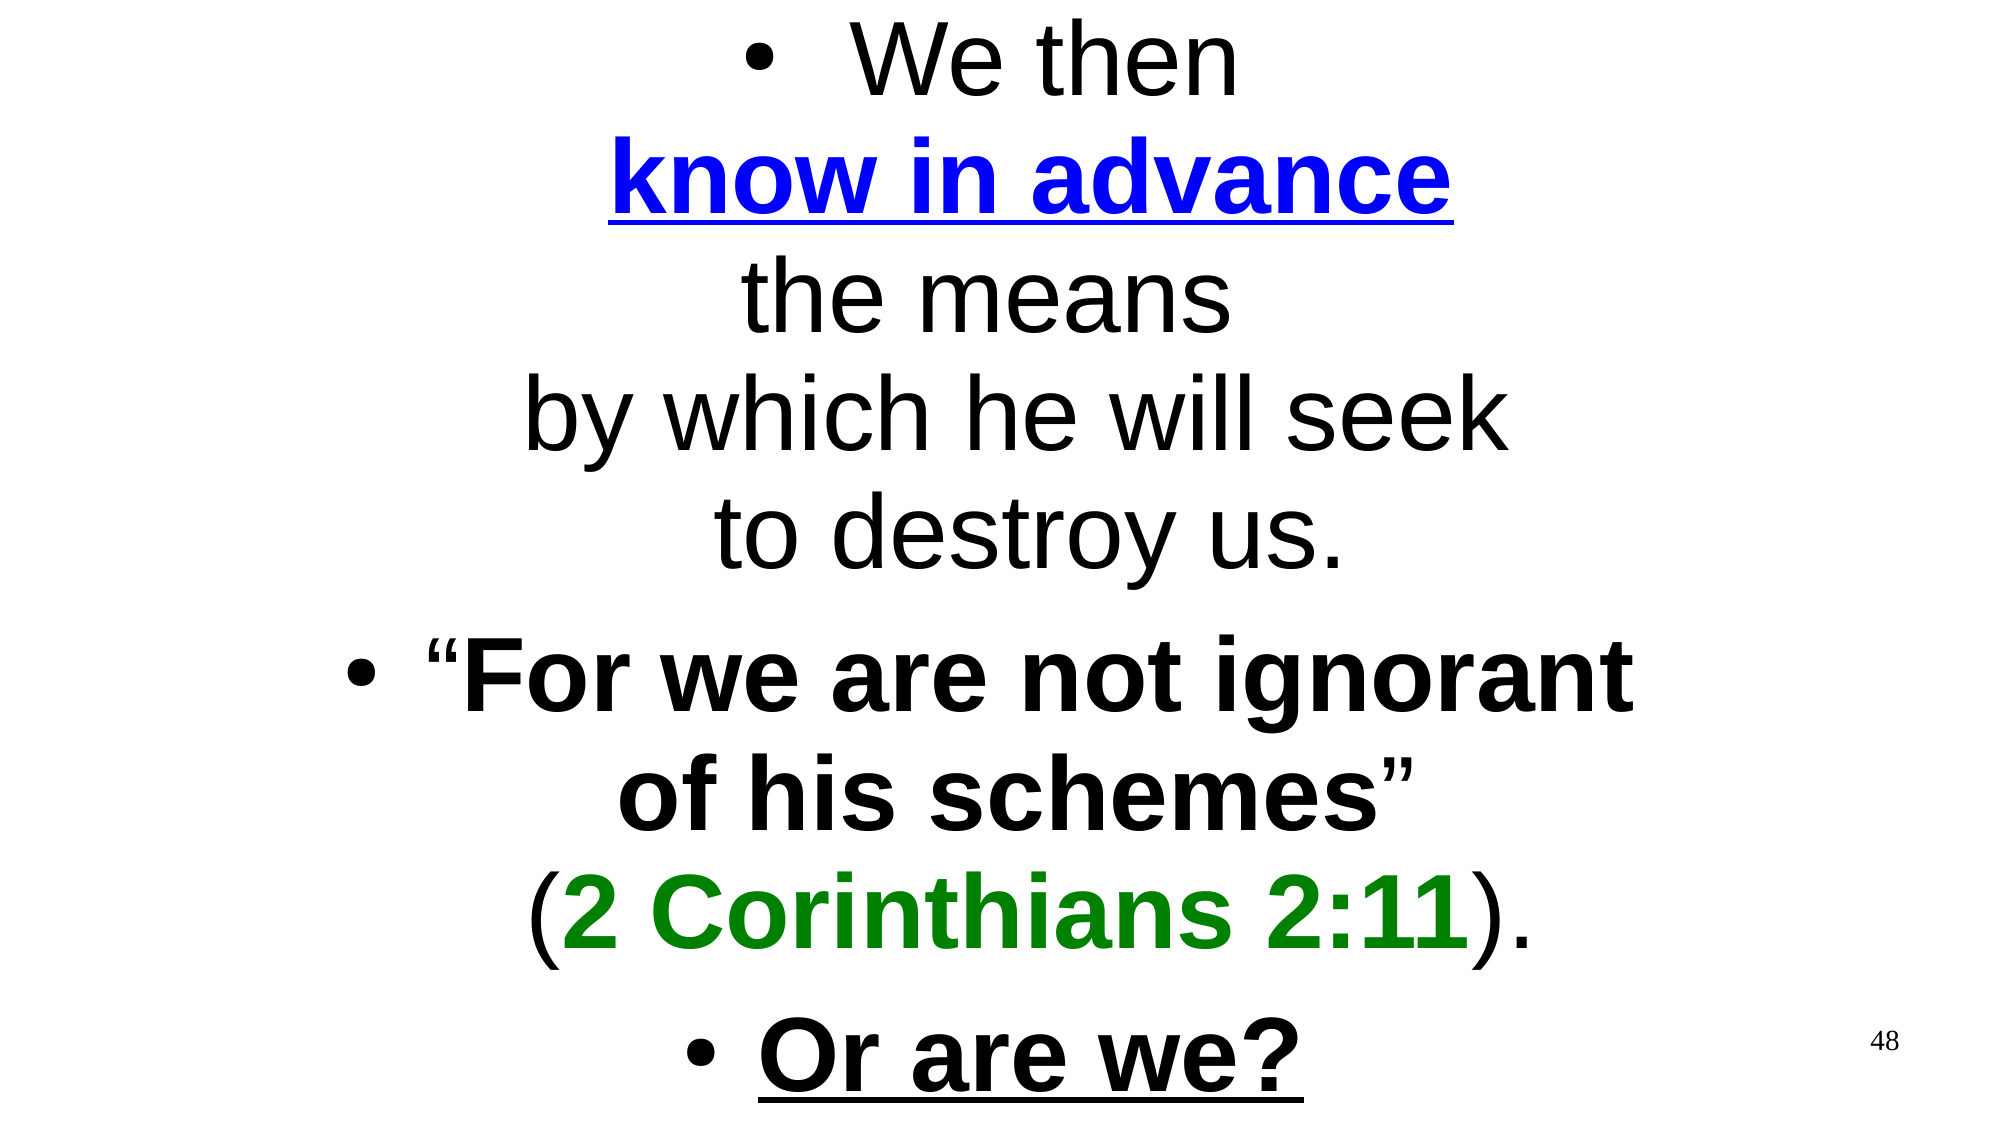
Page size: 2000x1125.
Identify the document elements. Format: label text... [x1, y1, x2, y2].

list We then know in advance the means by which he will seek to destroy us. “For we are not ignorant of his schemes” (2 Corinthians 2:11). Or are we? [0, 0, 1996, 1123]
